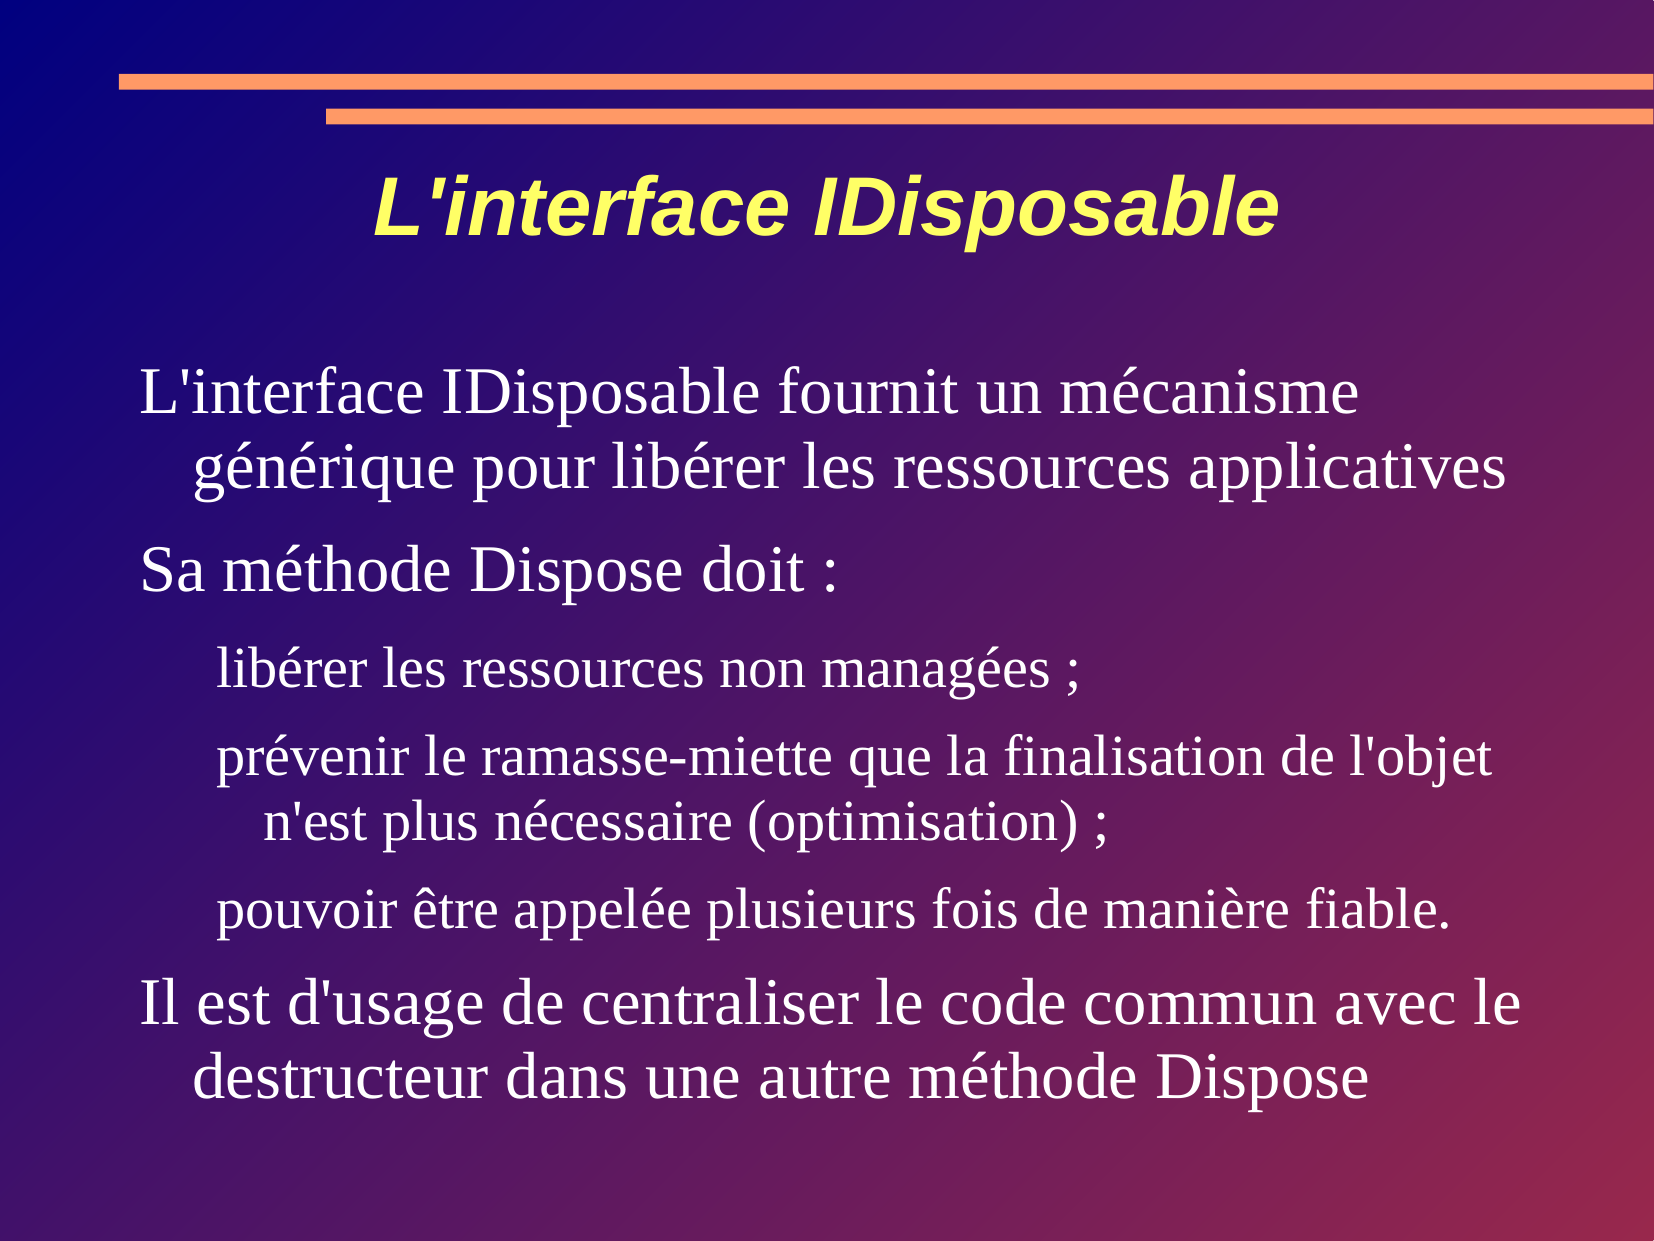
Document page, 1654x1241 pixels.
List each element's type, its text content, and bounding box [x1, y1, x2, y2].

list L'interface IDisposable fournit un mécanisme générique pour libérer les ressources applicatives Sa méthode Dispose doit : libérer les ressources non managées ; prévenir le ramasse-miette que la finalisation de l'objet n'est plus nécessaire (optimisation) ; pouvoir être appelée plusieurs fois de manière fiable. Il est d'usage de centraliser le code commun avec le destructeur dans une autre méthode Dispose [121, 354, 1534, 1113]
title L'interface IDisposable [121, 102, 1534, 311]
